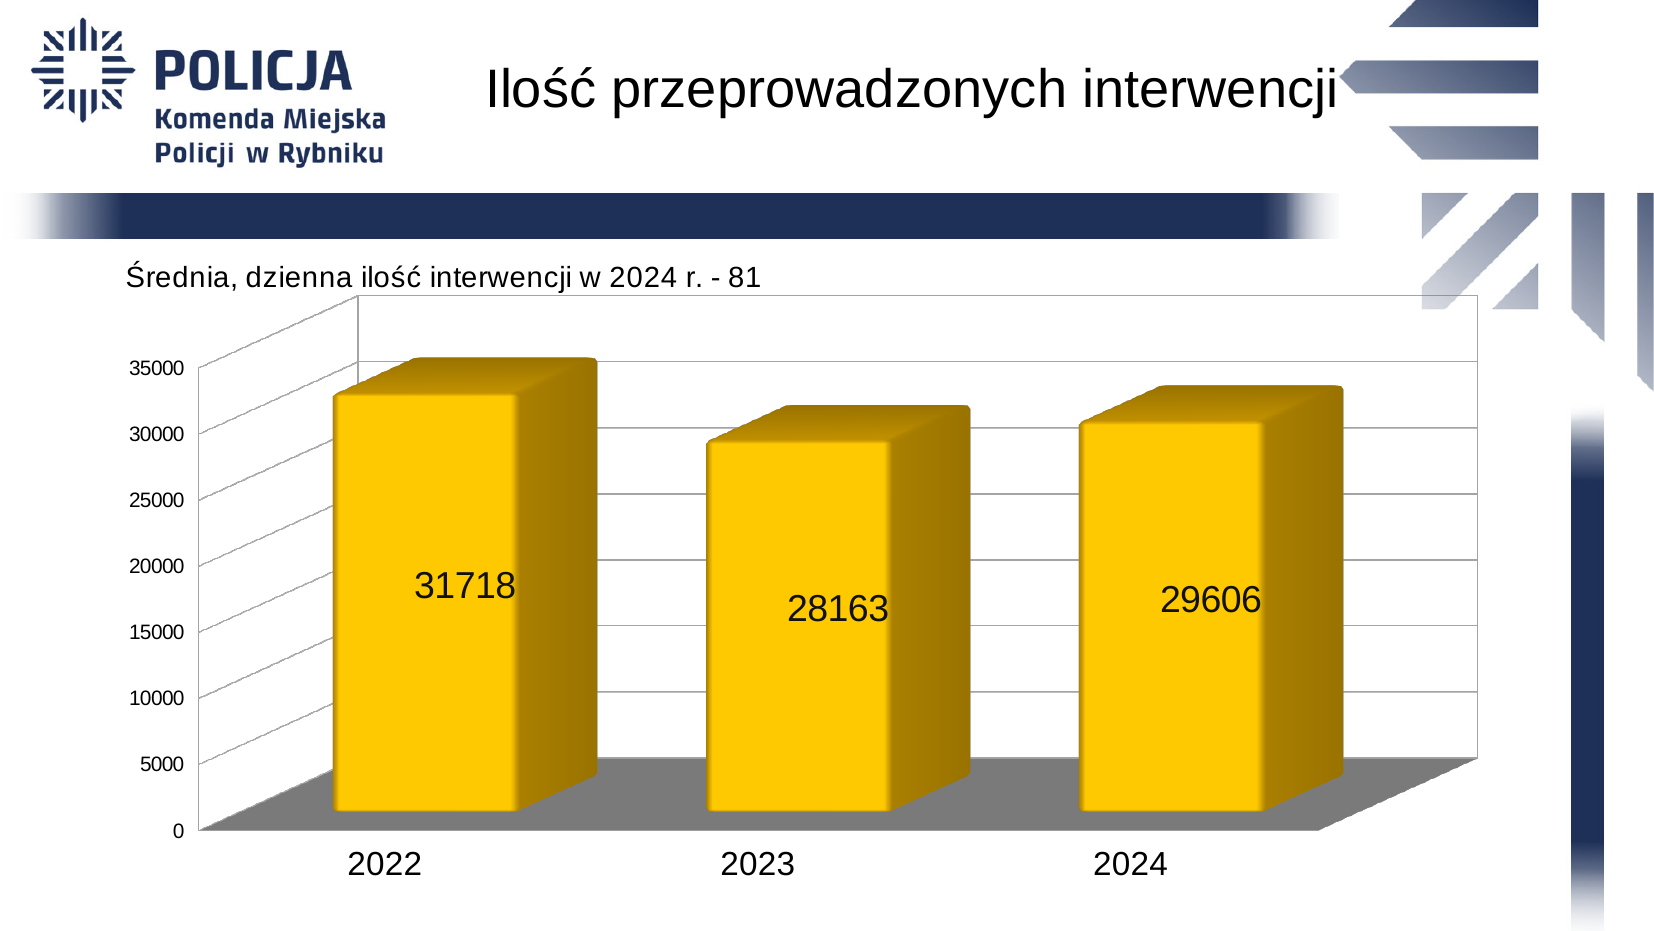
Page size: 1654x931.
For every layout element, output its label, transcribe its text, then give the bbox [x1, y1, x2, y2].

title Ilość przeprowadzonych interwencji [171, 0, 1654, 178]
chart [12, 251, 1654, 896]
picture [0, 0, 1654, 931]
